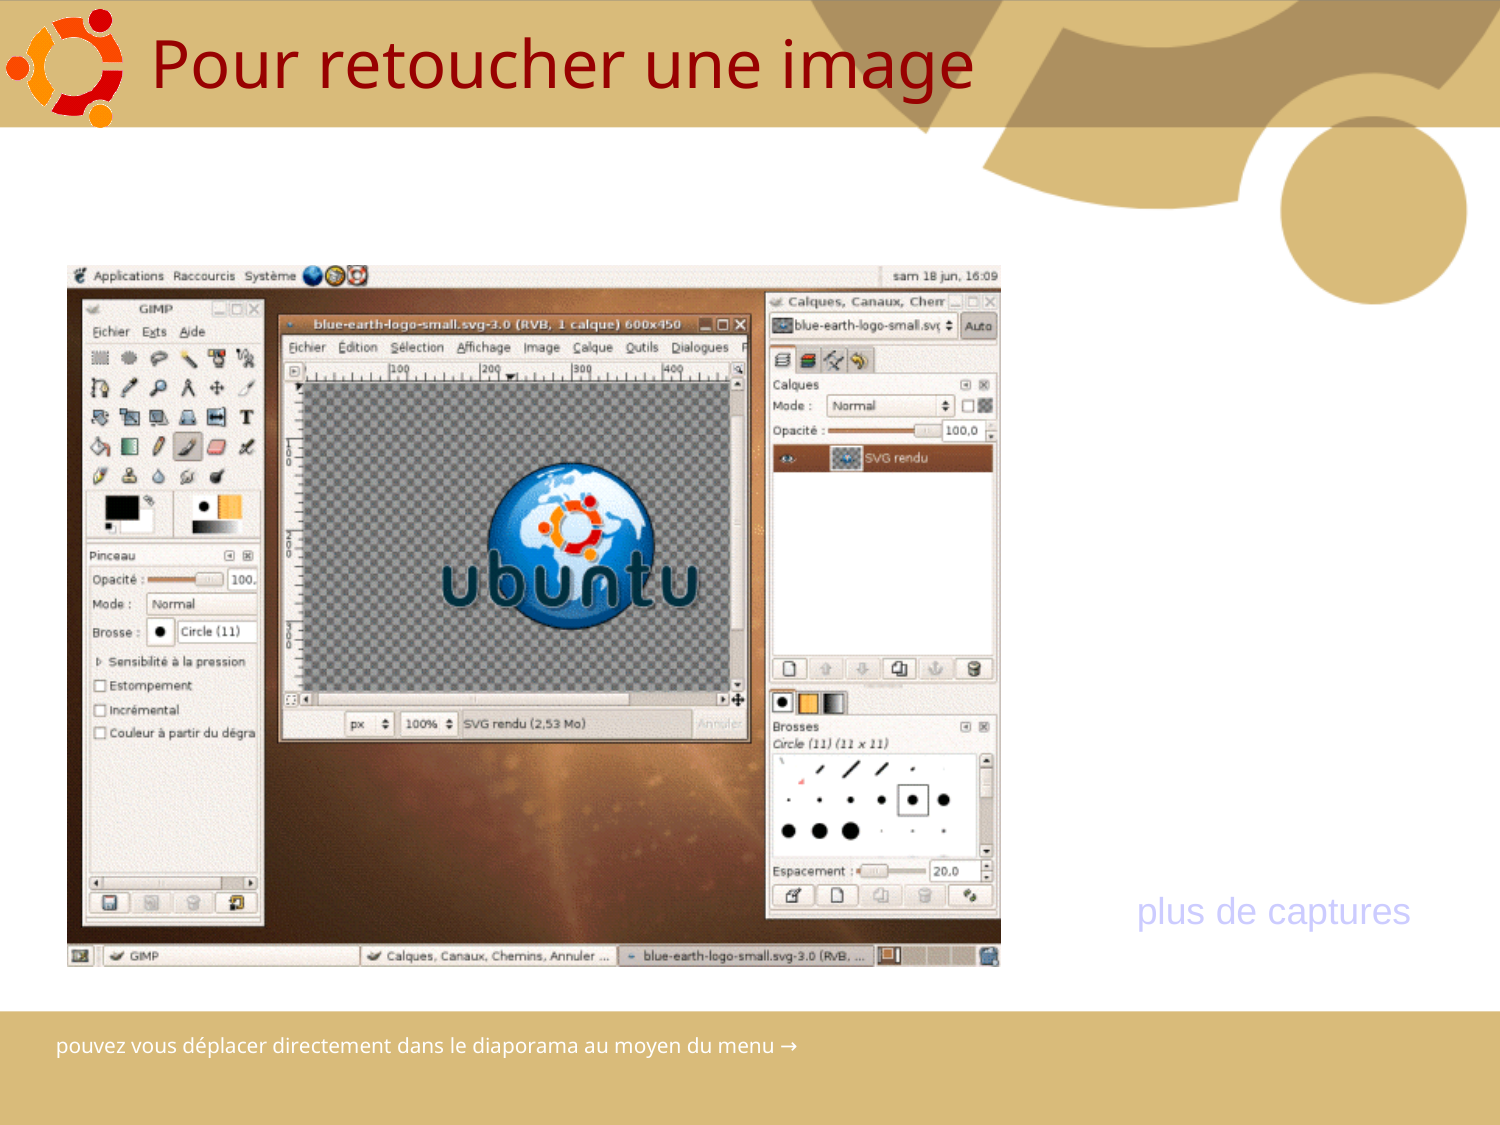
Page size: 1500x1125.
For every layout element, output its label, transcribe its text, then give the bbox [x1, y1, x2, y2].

title Pour retoucher une image [135, 0, 1418, 159]
text_box plus de captures [1122, 885, 1458, 940]
picture [0, 0, 1500, 969]
